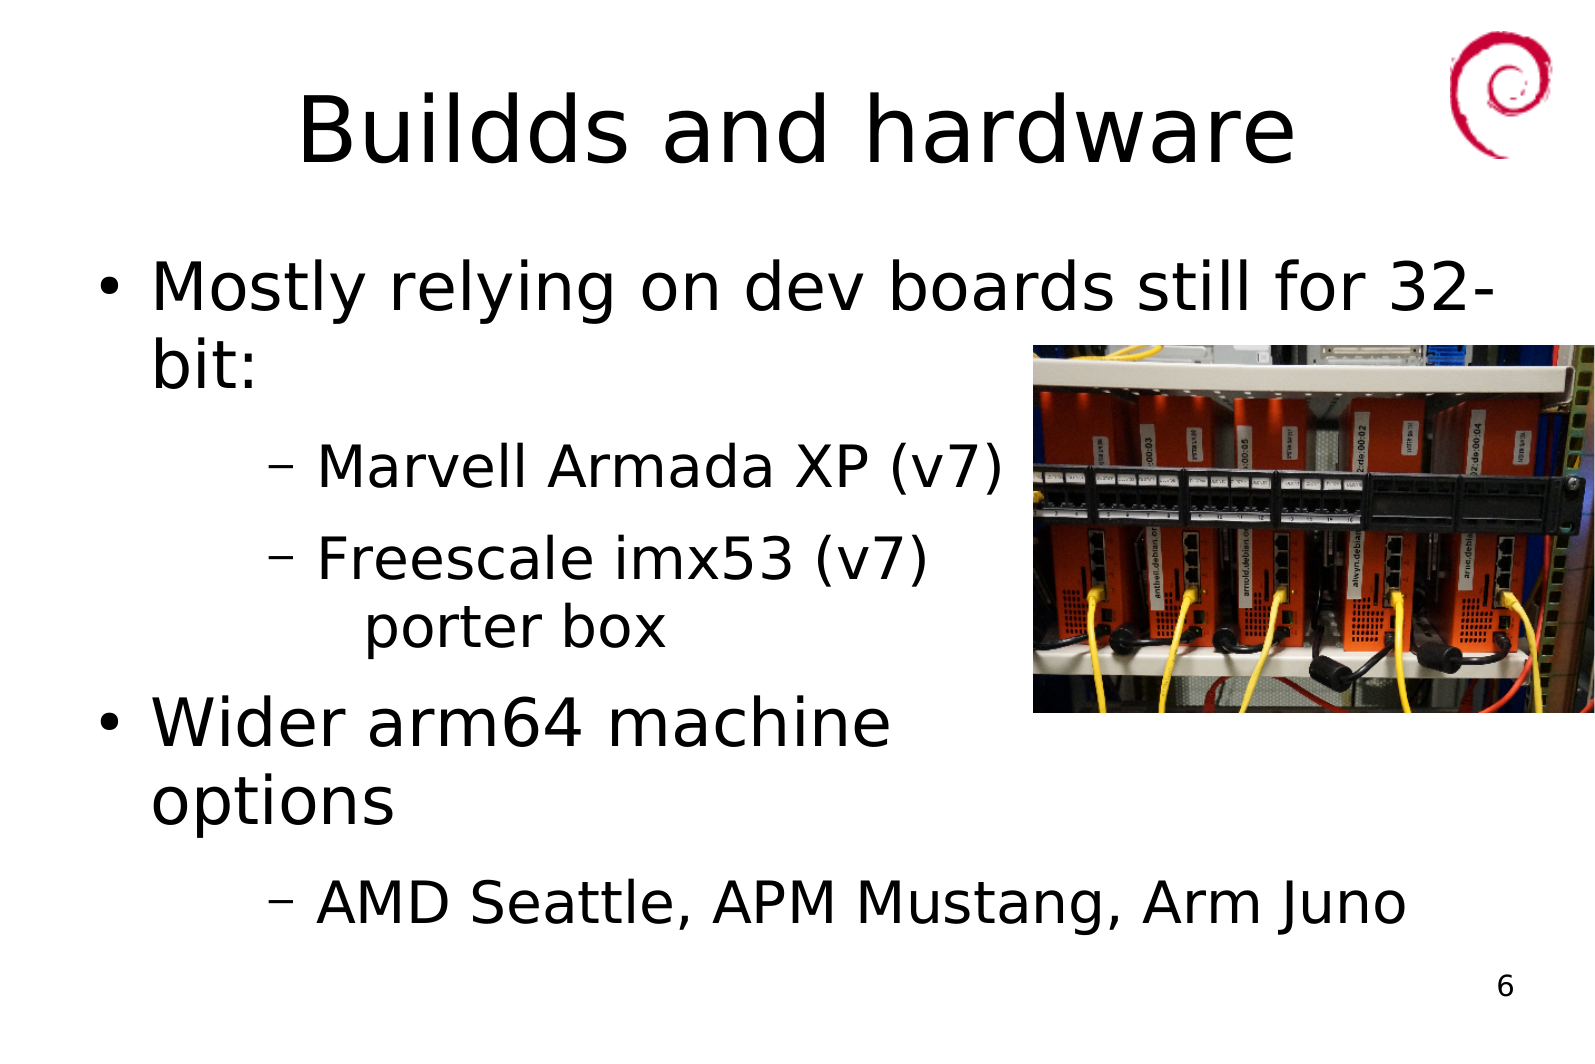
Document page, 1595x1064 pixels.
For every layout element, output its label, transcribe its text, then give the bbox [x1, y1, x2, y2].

list Mostly relying on dev boards still for 32-bit: Marvell Armada XP (v7) Freescale imx53 (v7) porter box Wider arm64 machine options AMD Seattle, APM Mustang, Arm Juno [79, 248, 1515, 1039]
title Buildds and hardware [79, 49, 1515, 213]
picture [1033, 345, 1595, 713]
picture [1450, 31, 1555, 159]
